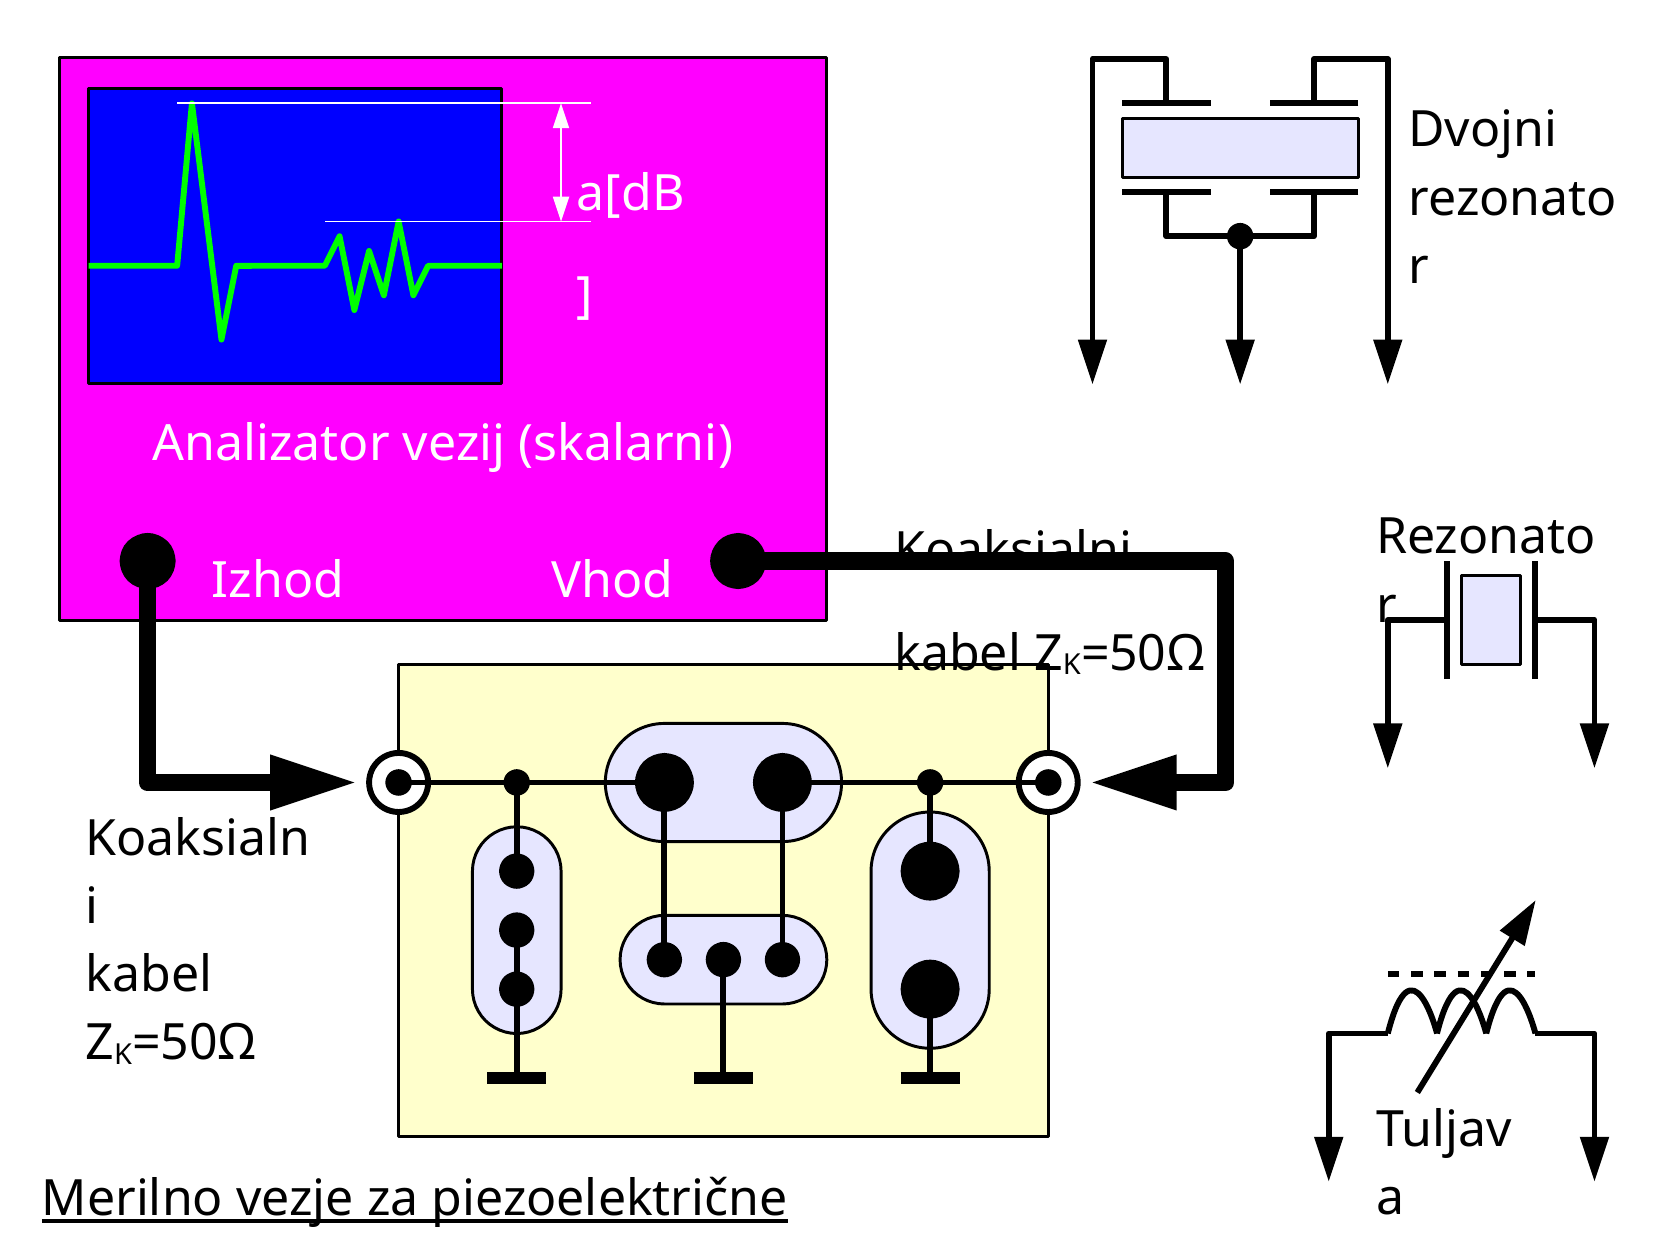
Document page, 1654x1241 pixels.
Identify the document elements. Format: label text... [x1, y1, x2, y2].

text_box [88, 88, 502, 262]
text_box a[dB] [562, 115, 715, 191]
text_box Merilno vezje za piezoelektrične rezonatorje [27, 1154, 1049, 1230]
text_box Analizator vezij (skalarni) Izhod Vhod [59, 57, 827, 621]
text_box Dvojni rezonator [1393, 86, 1633, 222]
text_box Tuljava [1361, 1085, 1554, 1161]
text_box Koaksialni kabel ZK=50Ω [879, 472, 1223, 552]
text_box [402, 222, 502, 283]
text_box [196, 104, 502, 313]
text_box [1122, 118, 1359, 178]
text_box Koaksialni kabel ZK=50Ω [70, 794, 328, 1007]
text_box [1461, 575, 1521, 665]
text_box [369, 664, 1078, 1137]
text_box [88, 142, 502, 384]
text_box Koaksialni kabel ZK=50Ω [879, 570, 1217, 664]
text_box Rezonator [1361, 493, 1627, 569]
